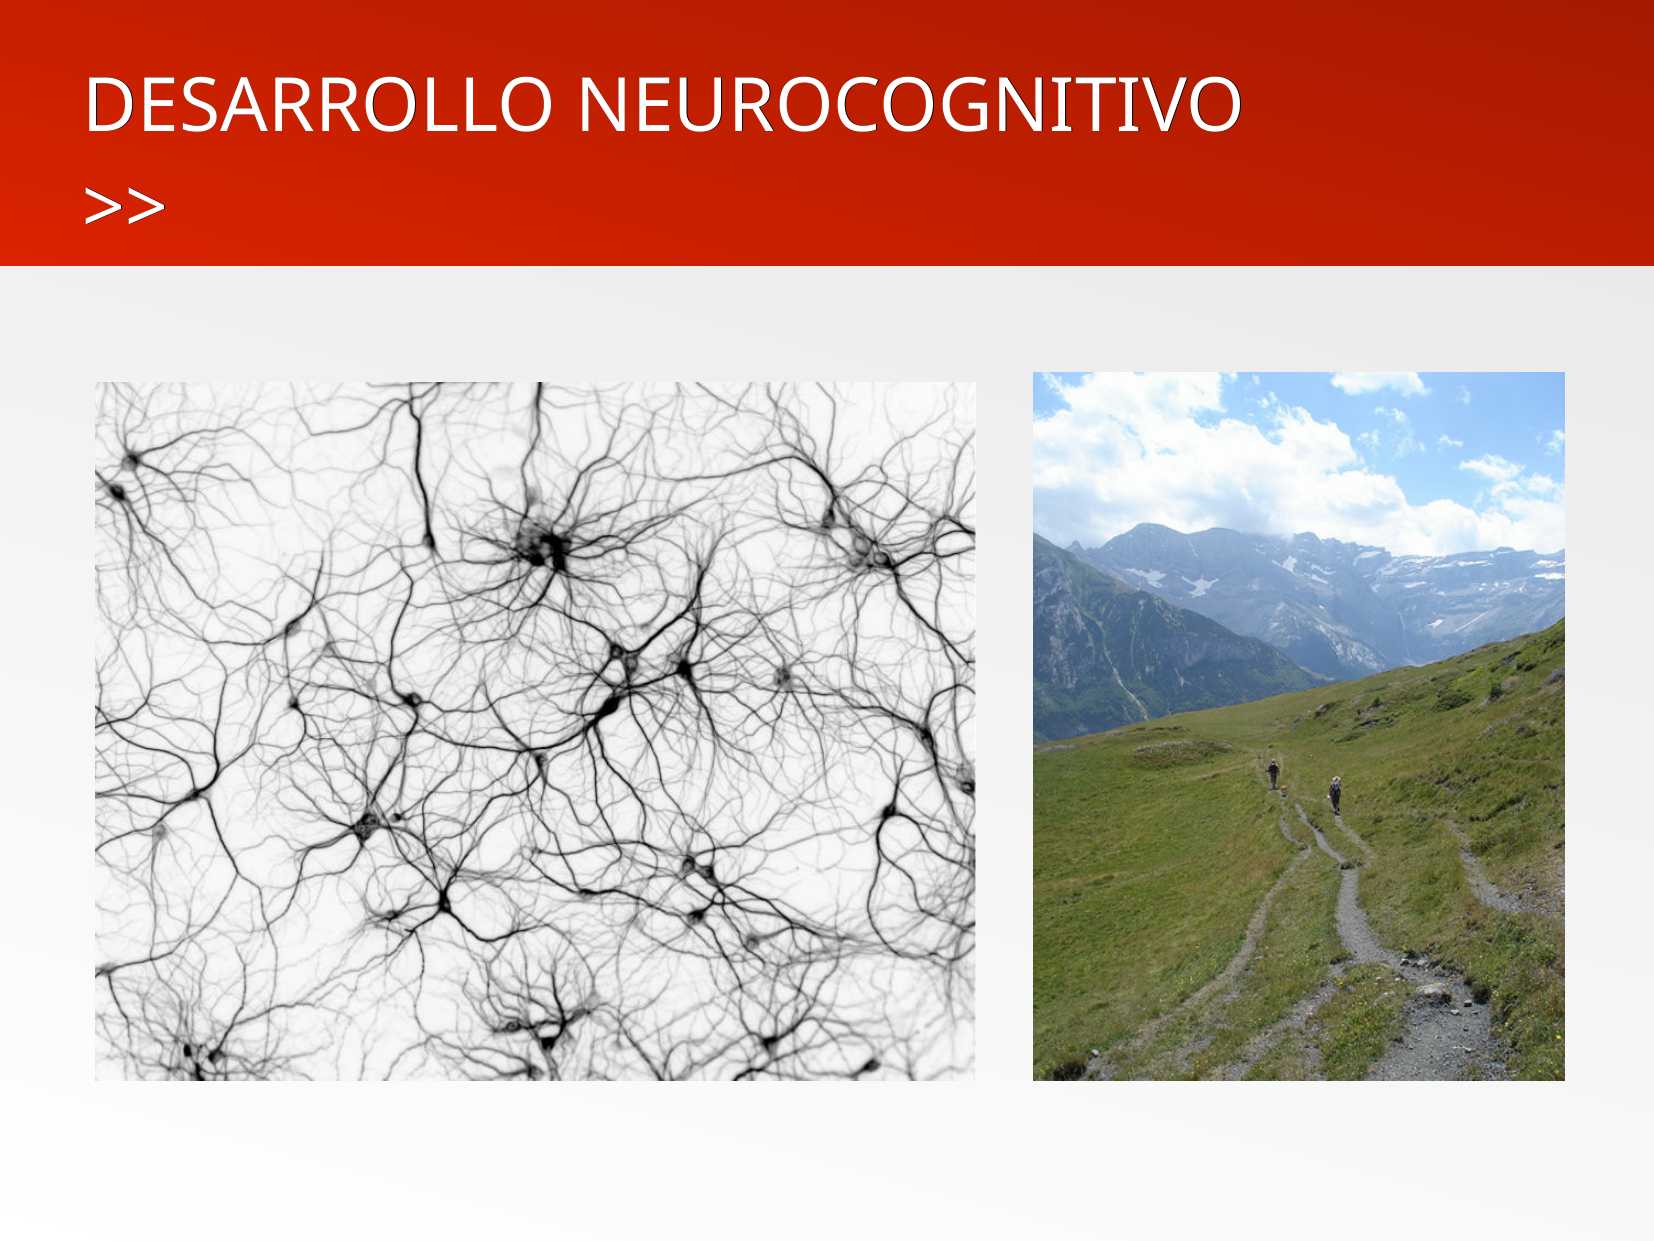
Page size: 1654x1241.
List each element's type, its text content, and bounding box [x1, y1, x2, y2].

picture [1033, 372, 1565, 1082]
picture [95, 382, 976, 1081]
title DESARROLLO NEUROCOGNITIVO >> [82, 49, 1571, 257]
text_box [0, 0, 1654, 266]
